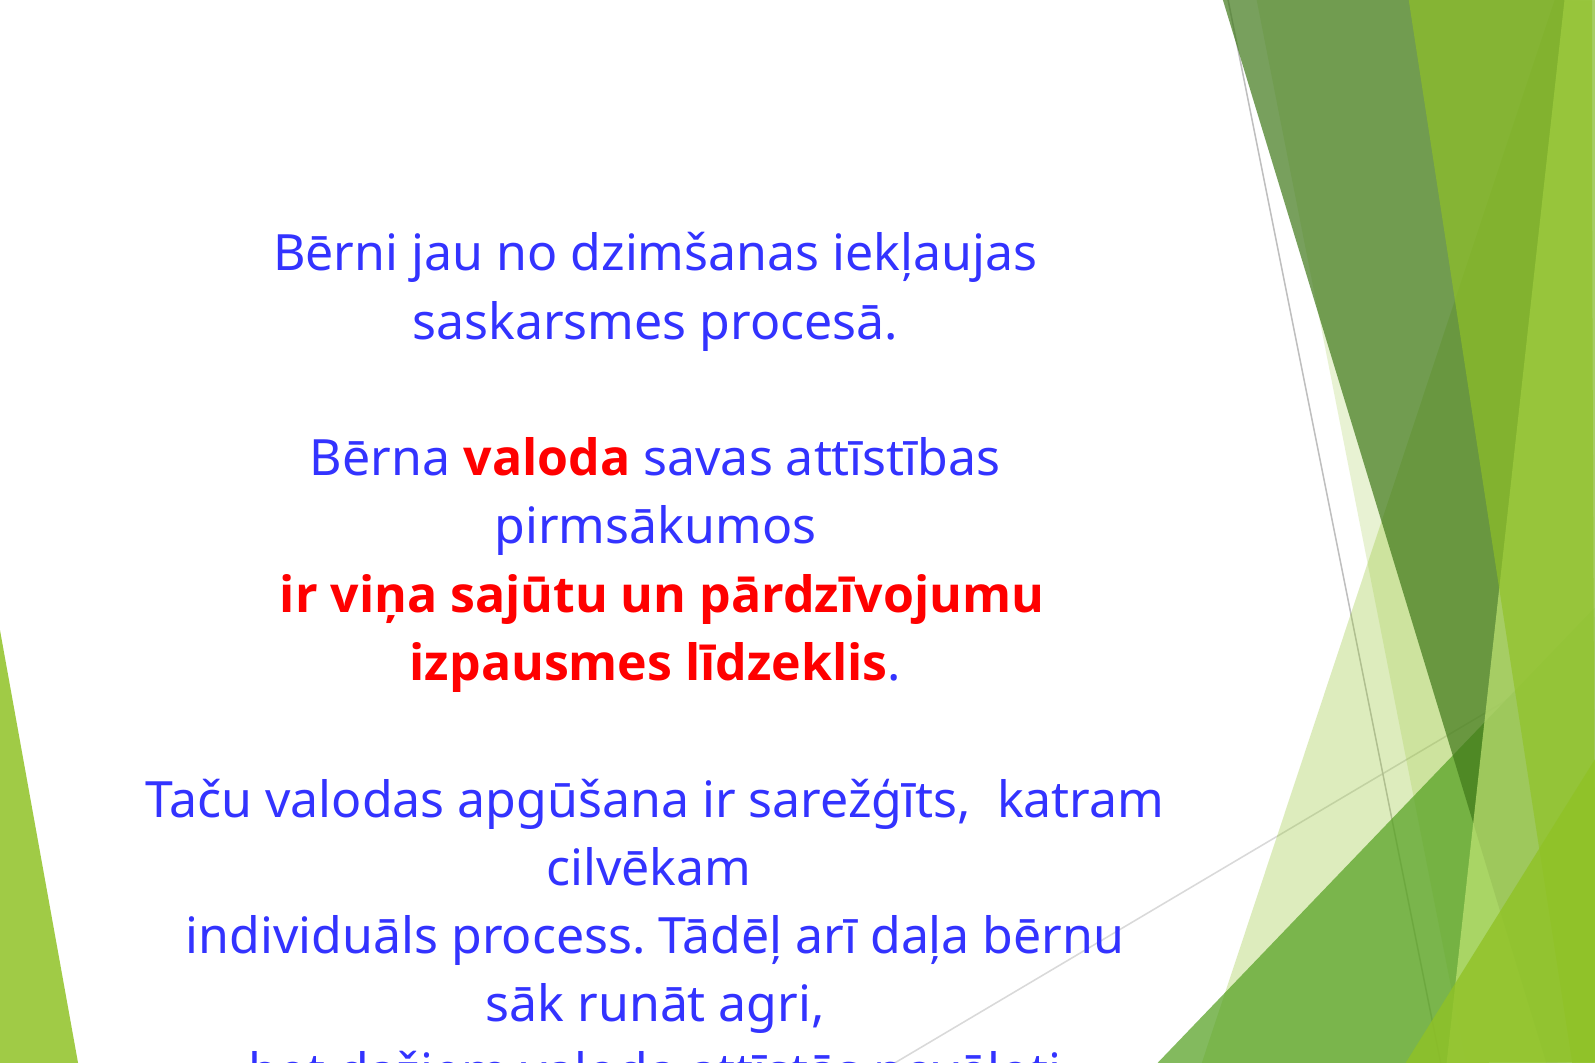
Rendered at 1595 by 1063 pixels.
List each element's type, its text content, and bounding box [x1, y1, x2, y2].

text_box Bērni jau no dzimšanas iekļaujas saskarsmes procesā. Bērna valoda savas attīstības pirmsākumos ir viņa sajūtu un pārdzīvojumu izpausmes līdzeklis. Taču valodas apgūšana ir sarežģīts, katram cilvēkam individuāls process. Tādēļ arī daļa bērnu sāk runāt agri, bet dažiem valoda attīstās novēloti. [129, 141, 1181, 886]
